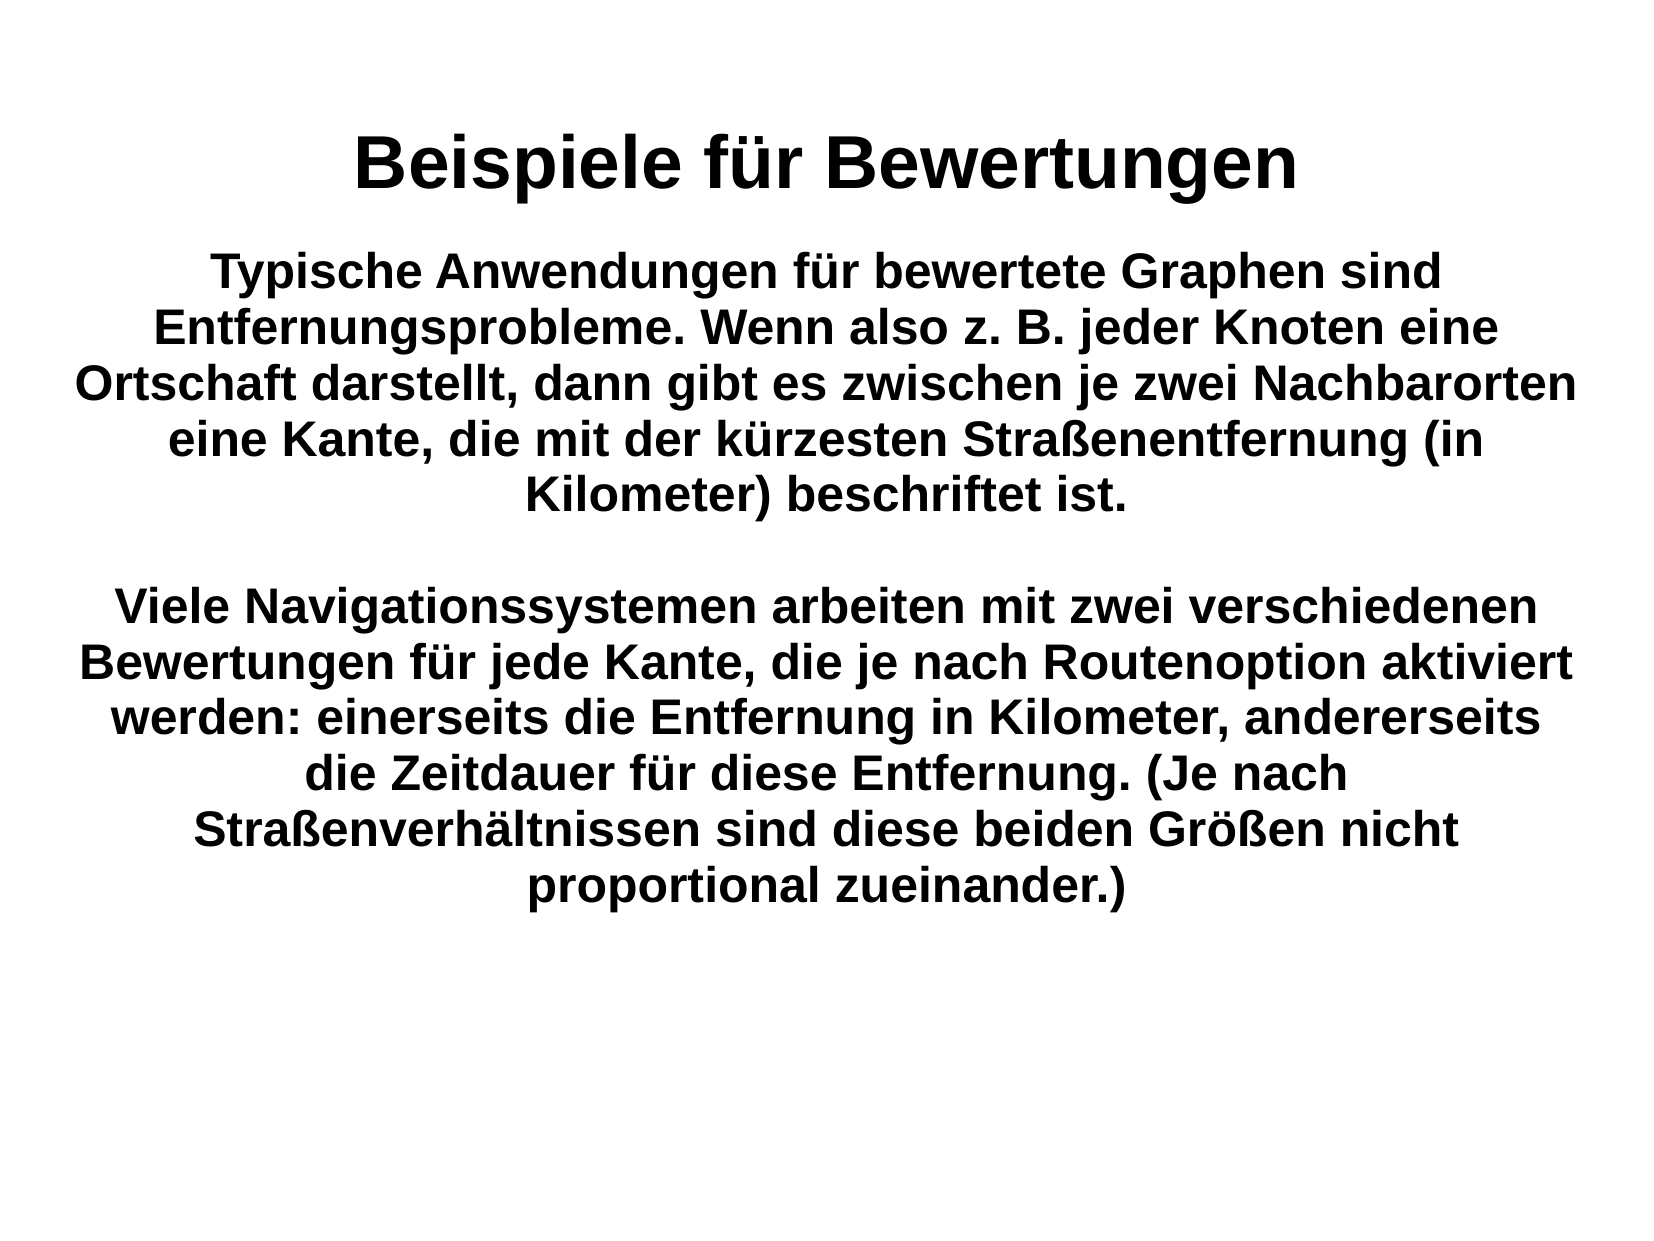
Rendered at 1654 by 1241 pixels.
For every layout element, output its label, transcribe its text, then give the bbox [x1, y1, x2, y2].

text_box Typische Anwendungen für bewertete Graphen sind Entfernungsprobleme. Wenn also z. B. jeder Knoten eine Ortschaft darstellt, dann gibt es zwischen je zwei Nachbarorten eine Kante, die mit der kürzesten Straßenentfernung (in Kilometer) beschriftet ist. Viele Navigationssystemen arbeiten mit zwei verschiedenen Bewertungen für jede Kante, die je nach Routenoption aktiviert werden: einerseits die Entfernung in Kilometer, andererseits die Zeitdauer für diese Entfernung. (Je nach Straßenverhältnissen sind diese beiden Größen nicht proportional zueinander.) [59, 236, 1595, 935]
title Beispiele für Bewertungen [88, 118, 1565, 207]
